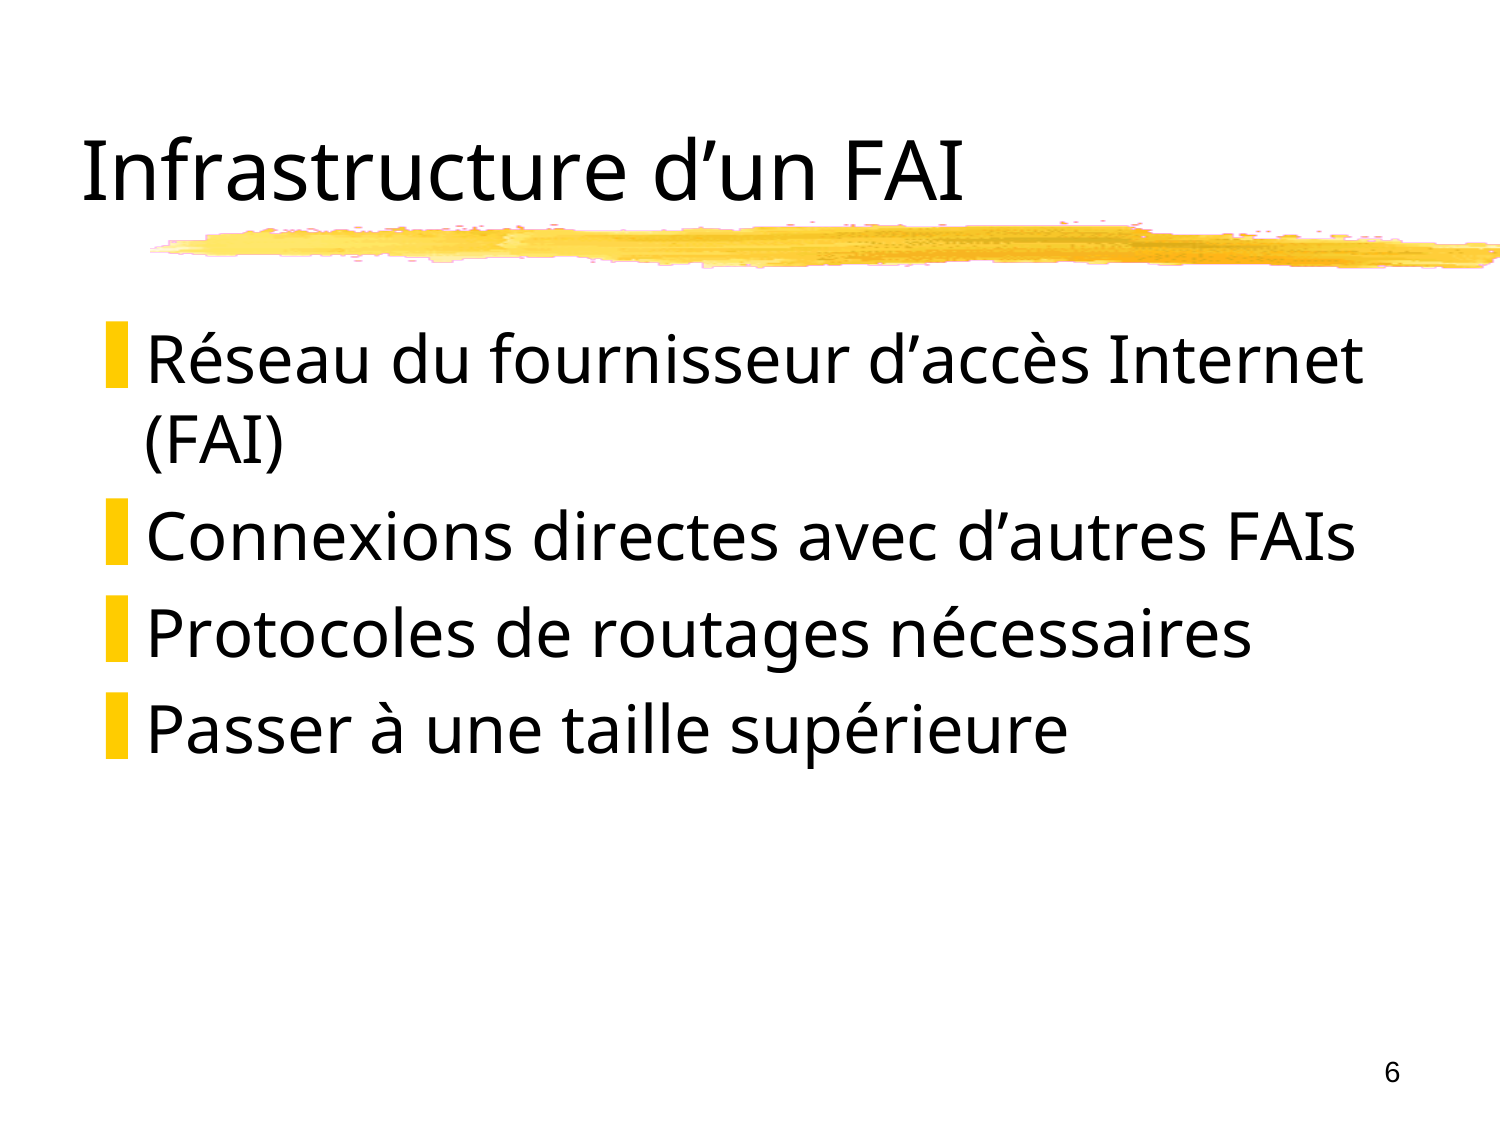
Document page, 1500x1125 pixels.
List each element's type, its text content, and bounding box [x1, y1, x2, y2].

text_box <number> [1104, 1021, 1416, 1096]
title Infrastructure d’un FAI [66, 37, 1342, 225]
list Réseau du fournisseur d’accès Internet (FAI)‏ Connexions directes avec d’autres FAIs Protocoles de routages nécessaires Passer à une taille supérieure [74, 309, 1417, 994]
picture [150, 215, 1500, 279]
